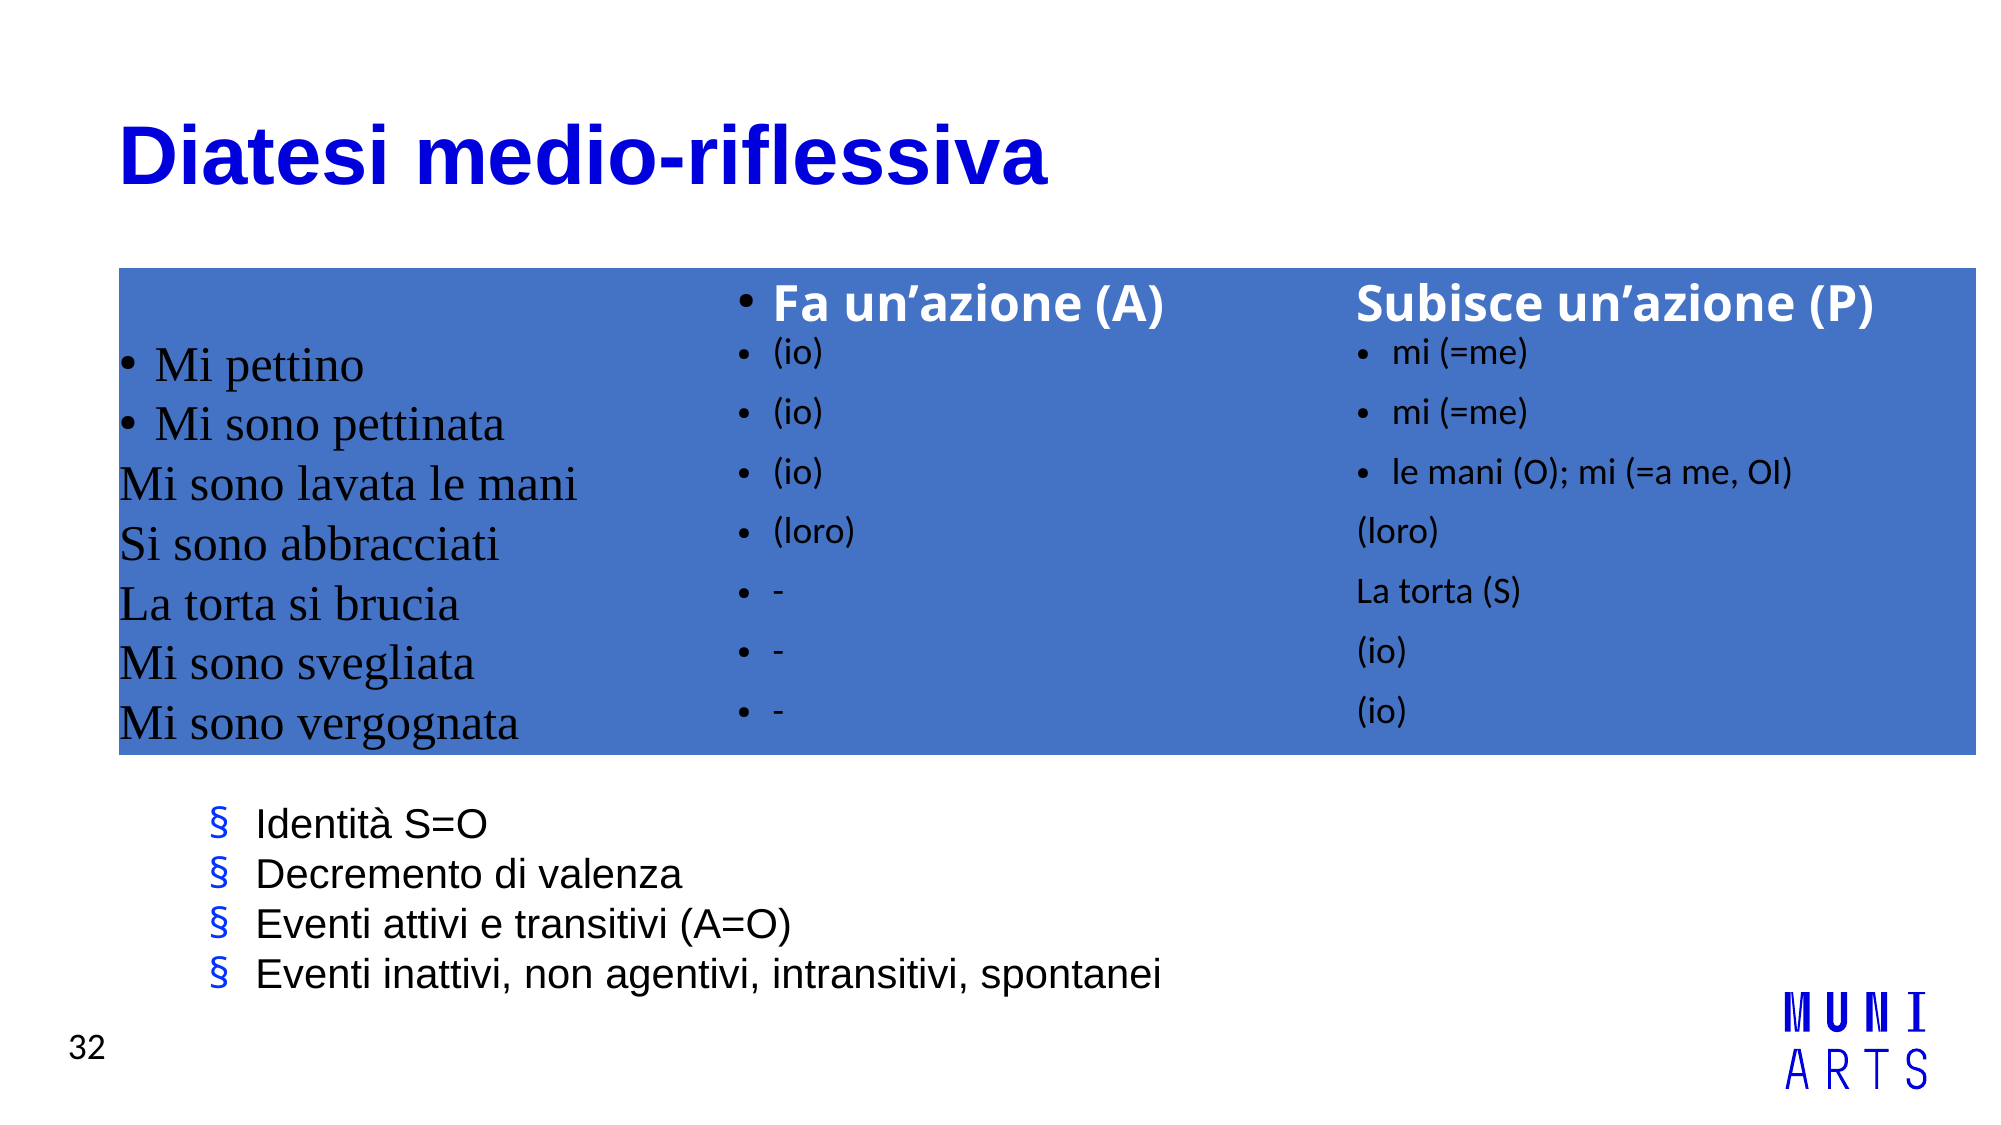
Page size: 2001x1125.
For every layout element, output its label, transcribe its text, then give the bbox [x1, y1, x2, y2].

table_cell (io) [1356, 635, 1976, 695]
title Diatesi medio-riflessiva [118, 118, 1883, 193]
table_cell le mani (O); mi (=a me, OI) [1356, 456, 1976, 516]
table_cell (loro) [737, 516, 1356, 576]
table_cell Mi sono lavata le mani [119, 456, 737, 516]
table_cell Mi sono vergognata [119, 695, 737, 755]
table_cell (io) [1356, 695, 1976, 755]
table_cell (loro) [1356, 516, 1976, 576]
table_cell mi (=me) [1356, 396, 1976, 456]
table_cell La torta si brucia [119, 576, 737, 635]
table_header Fa un’azione (A) [737, 268, 1356, 336]
table_cell (io) [737, 456, 1356, 516]
table_cell Mi pettino [119, 336, 737, 396]
table_cell - [737, 576, 1356, 635]
table_cell Mi sono pettinata [119, 396, 737, 456]
table_cell (io) [737, 336, 1356, 396]
table_cell (io) [737, 396, 1356, 456]
table_cell La torta (S) [1356, 576, 1976, 635]
table_header Subisce un’azione (P) [1356, 268, 1976, 336]
text_box Identità S=O Decremento di valenza Eventi attivi e transitivi (A=O) Eventi inattivi, non agentivi, intransitivi, spontanei [88, 789, 1908, 1007]
table_cell Si sono abbracciati [119, 516, 737, 576]
table_cell - [737, 695, 1356, 755]
table_cell Mi sono svegliata [119, 635, 737, 695]
text_box 31 [67, 1021, 110, 1063]
table_cell mi (=me) [1356, 336, 1976, 396]
table_header [119, 268, 737, 336]
table_cell - [737, 635, 1356, 695]
